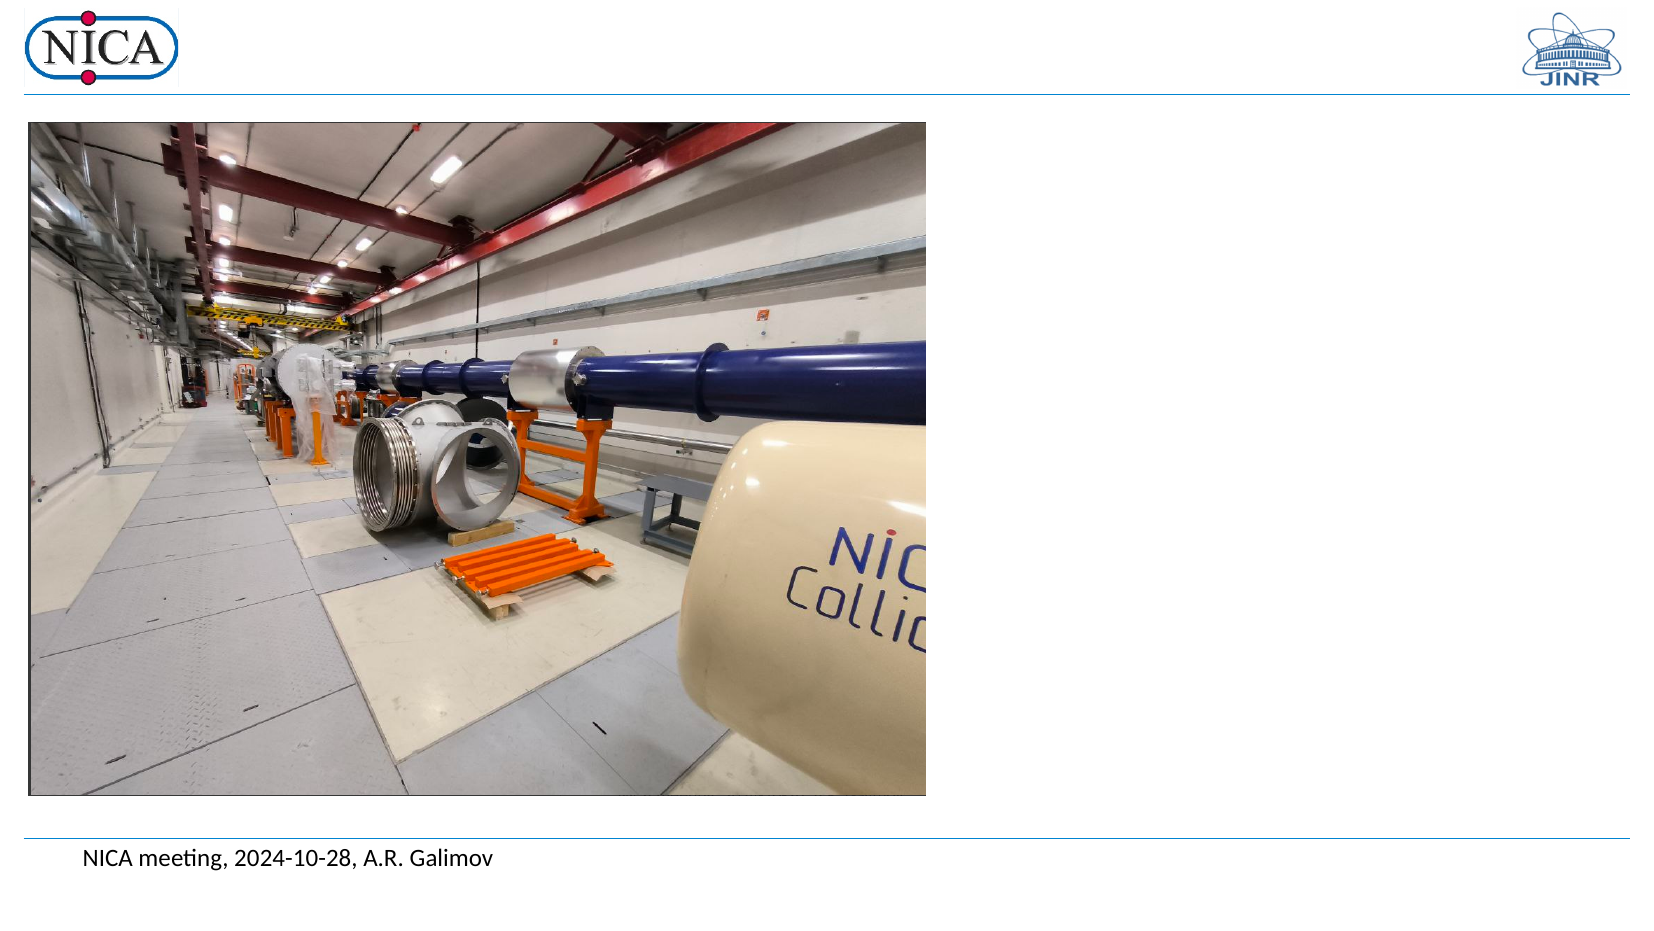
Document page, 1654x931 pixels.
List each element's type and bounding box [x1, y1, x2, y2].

picture [28, 122, 926, 796]
picture [1516, 7, 1627, 89]
